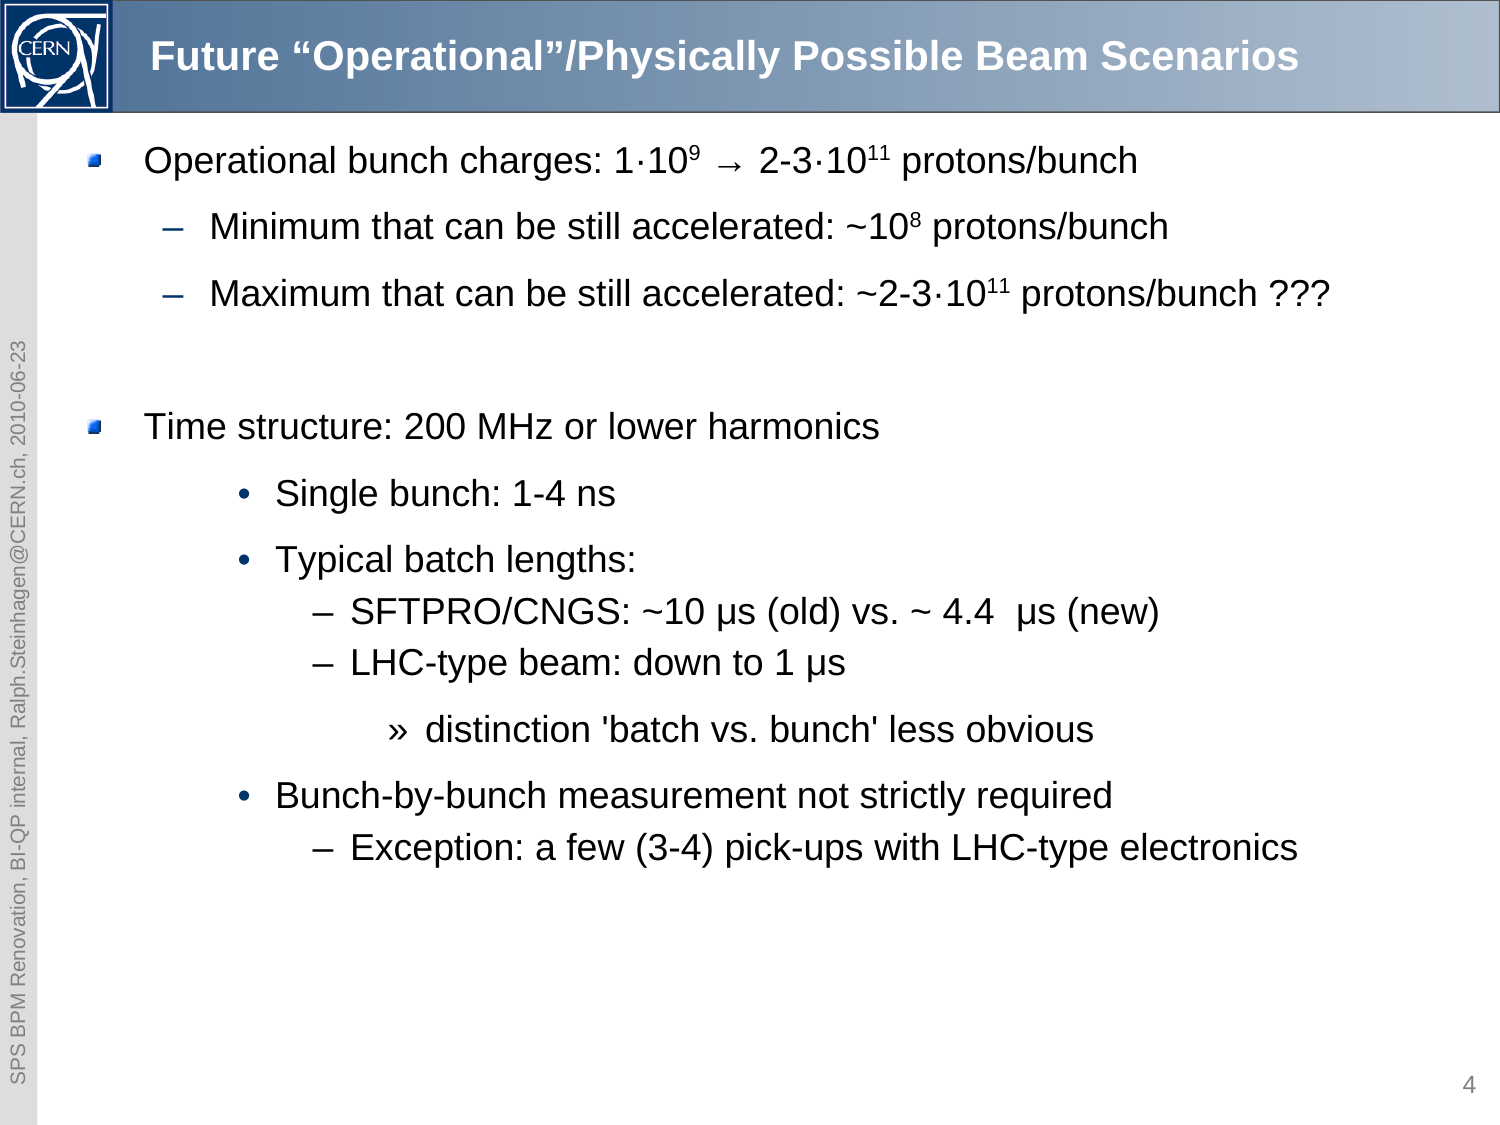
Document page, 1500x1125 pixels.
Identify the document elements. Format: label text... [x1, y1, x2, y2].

list Operational bunch charges: 1·109 → 2-3·1011 protons/bunch Minimum that can be still accelerated: ~108 protons/bunch Maximum that can be still accelerated: ~2-3·1011 protons/bunch ??? Time structure: 200 MHz or lower harmonics Single bunch: 1-4 ns Typical batch lengths: SFTPRO/CNGS: ~10 μs (old) vs. ~ 4.4 μs (new) LHC-type beam: down to 1 μs distinction 'batch vs. bunch' less obvious Bunch-by-bunch measurement not strictly required Exception: a few (3-4) pick-ups with LHC-type electronics [87, 137, 1438, 1016]
title Future “Operational”/Physically Possible Beam Scenarios [150, 7, 1418, 106]
picture [0, 0, 113, 113]
